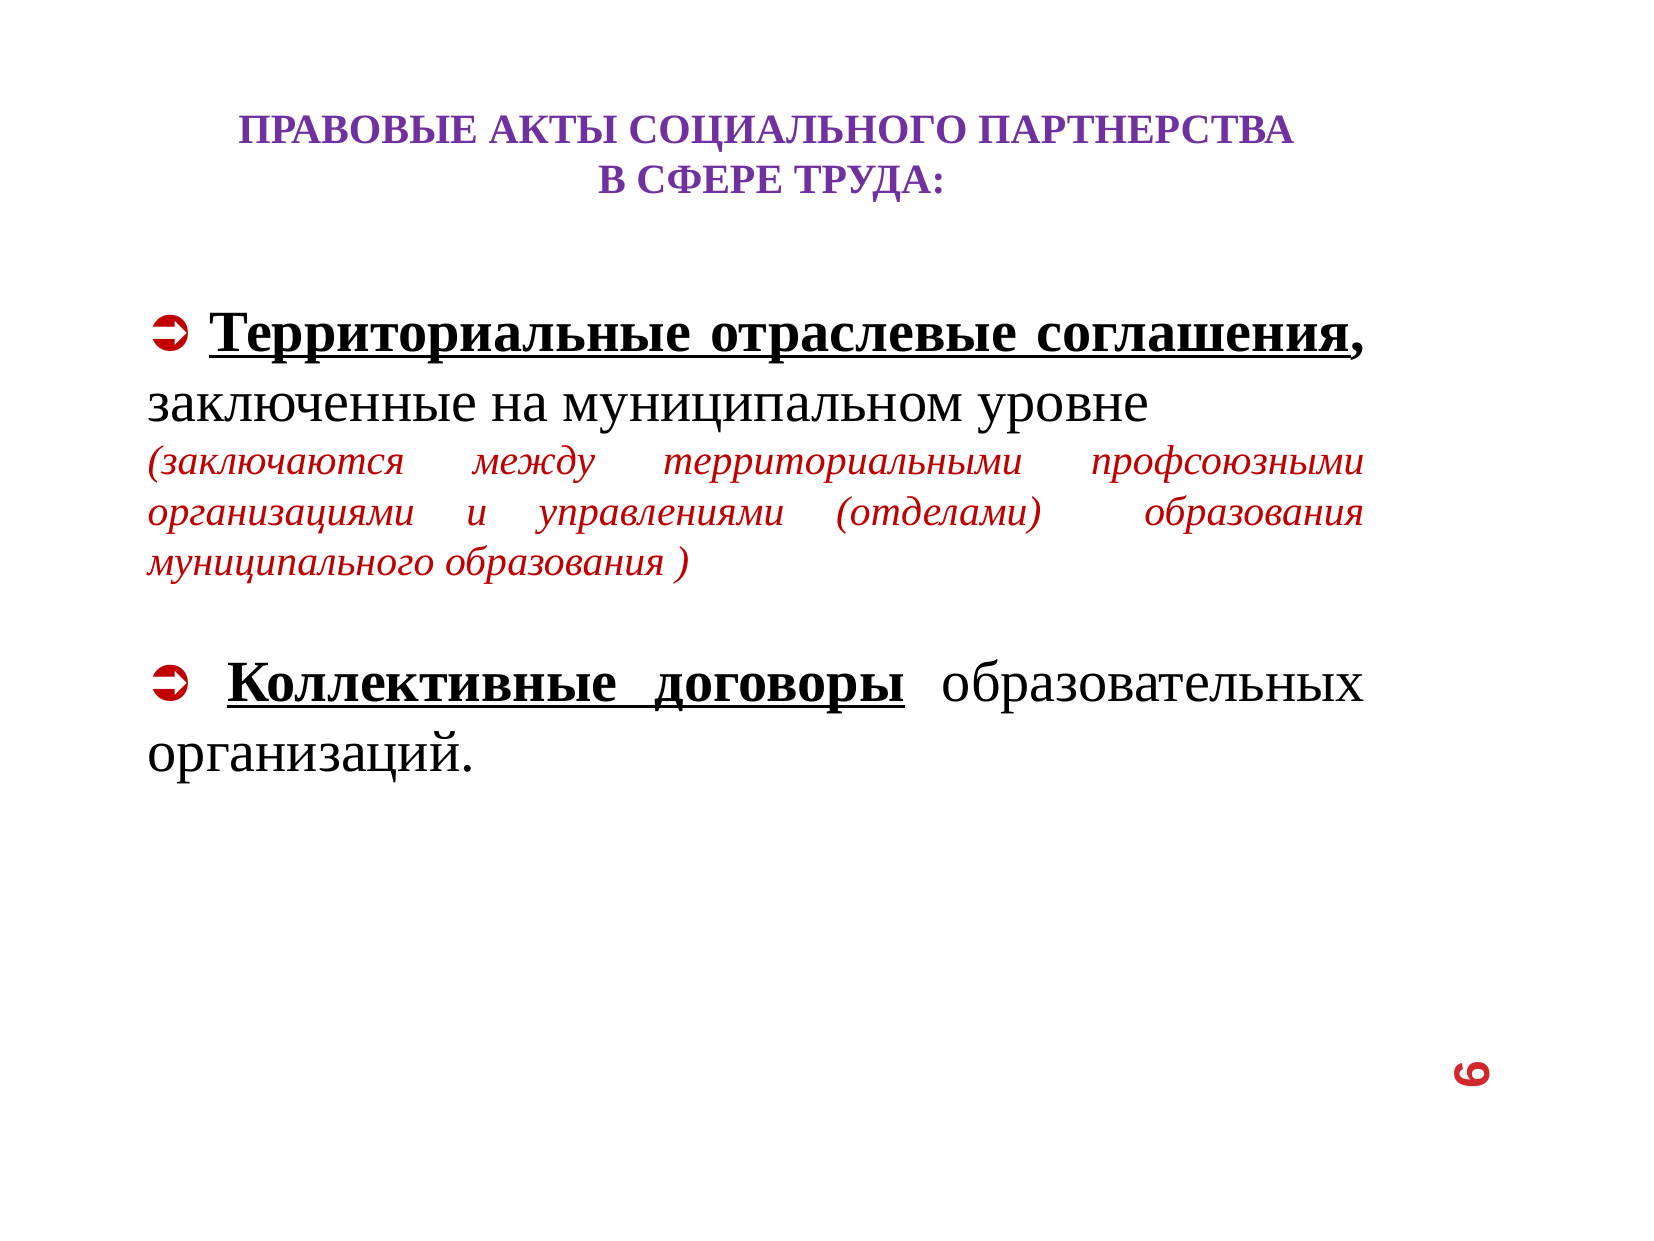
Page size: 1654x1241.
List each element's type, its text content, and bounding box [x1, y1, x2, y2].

text_box <номер> [1431, 887, 1492, 1104]
title ПРАВОВЫЕ АКТЫ СОЦИАЛЬНОГО ПАРТНЕРСТВА В СФЕРЕ ТРУДА: [116, 101, 1428, 210]
text_box  Территориальные отраслевые соглашения, заключенные на муниципальном уровне (заключаются между территориальными профсоюзными организациями и управлениями (отделами) образования муниципального образования )  Коллективные договоры образовательных организаций. [132, 285, 1380, 861]
